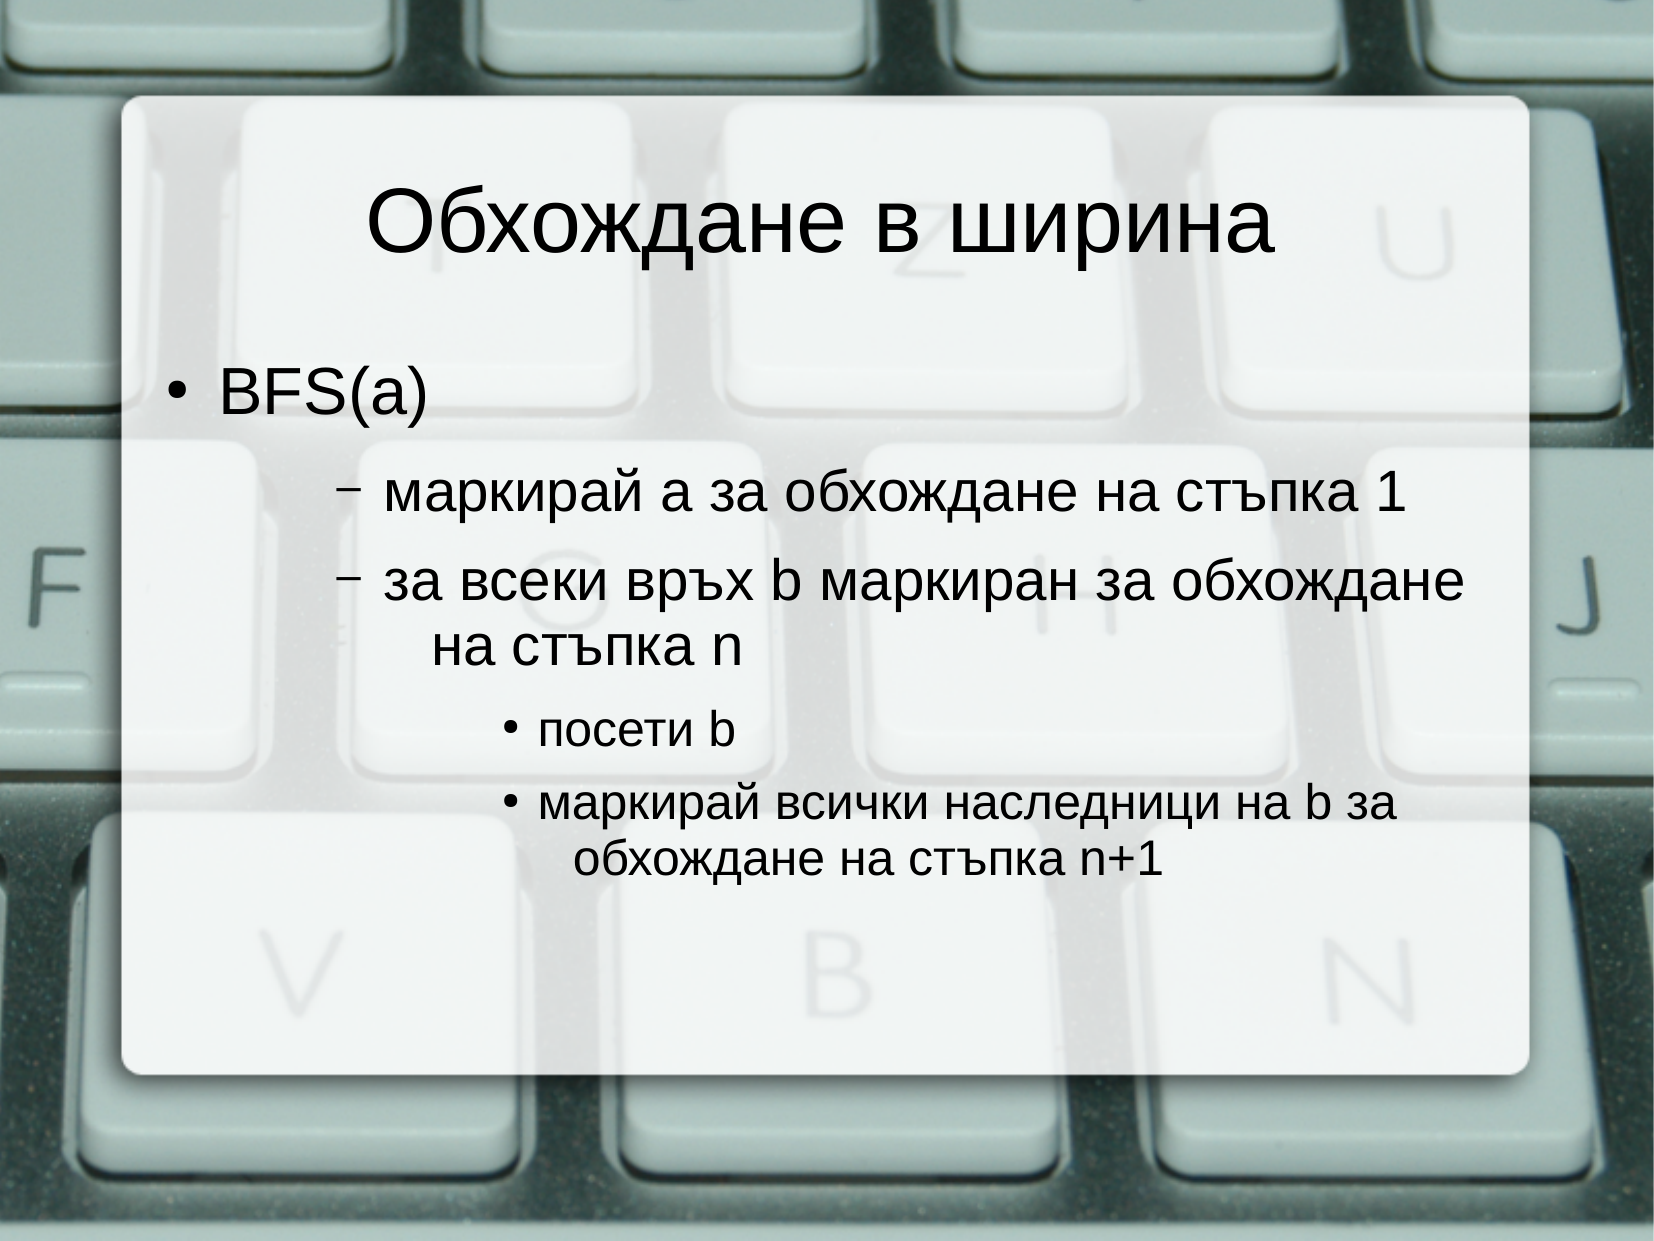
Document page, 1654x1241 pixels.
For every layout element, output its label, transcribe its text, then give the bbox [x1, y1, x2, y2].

picture [0, 0, 1654, 1241]
list BFS(a) маркирай a за обхождане на стъпка 1 за всеки връх b маркиран за обхождане на стъпка n посети b маркирай всички наследници на b за обхождане на стъпка n+1 [147, 354, 1506, 1074]
title Обхождане в ширина [135, 117, 1506, 325]
